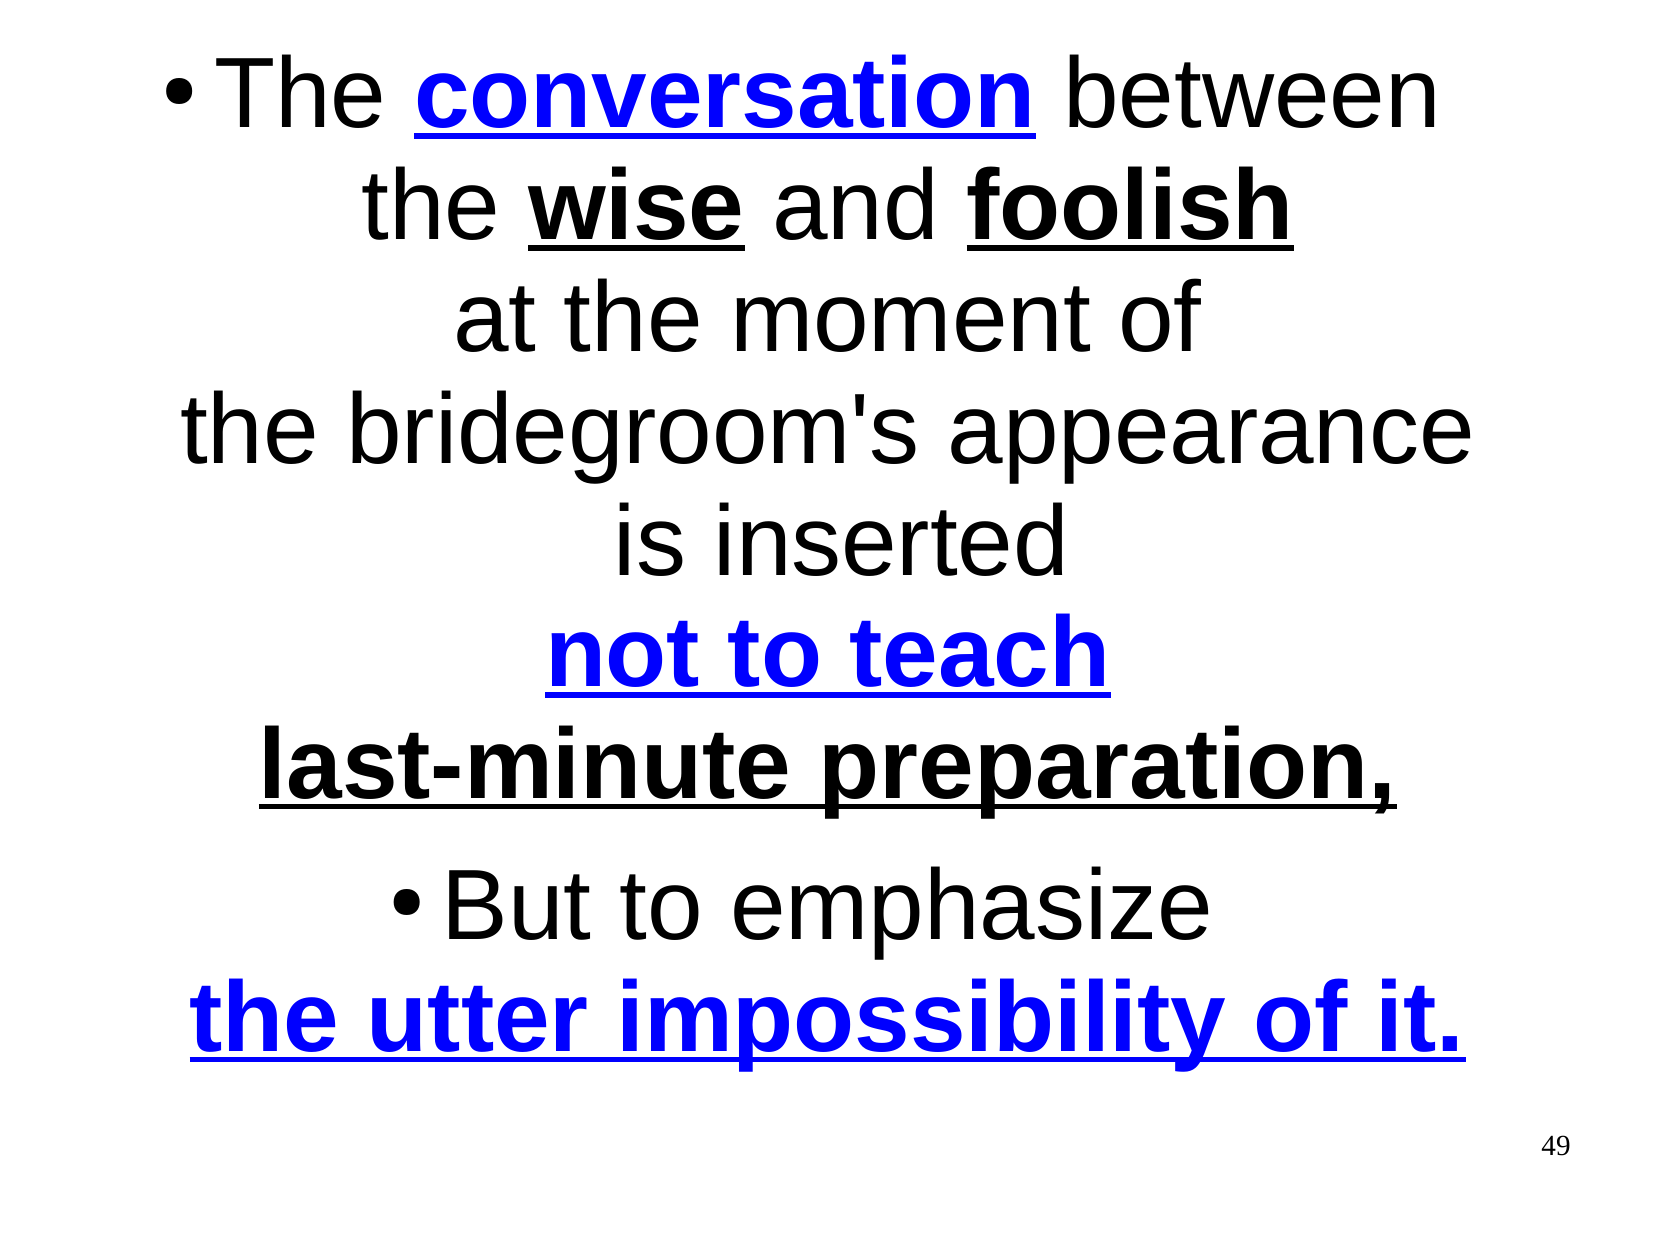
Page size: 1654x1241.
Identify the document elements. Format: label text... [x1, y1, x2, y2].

list The conversation between the wise and foolish at the moment of the bridegroom's appearance is inserted not to teach last-minute preparation, But to emphasize the utter impossibility of it. [0, 37, 1613, 1201]
